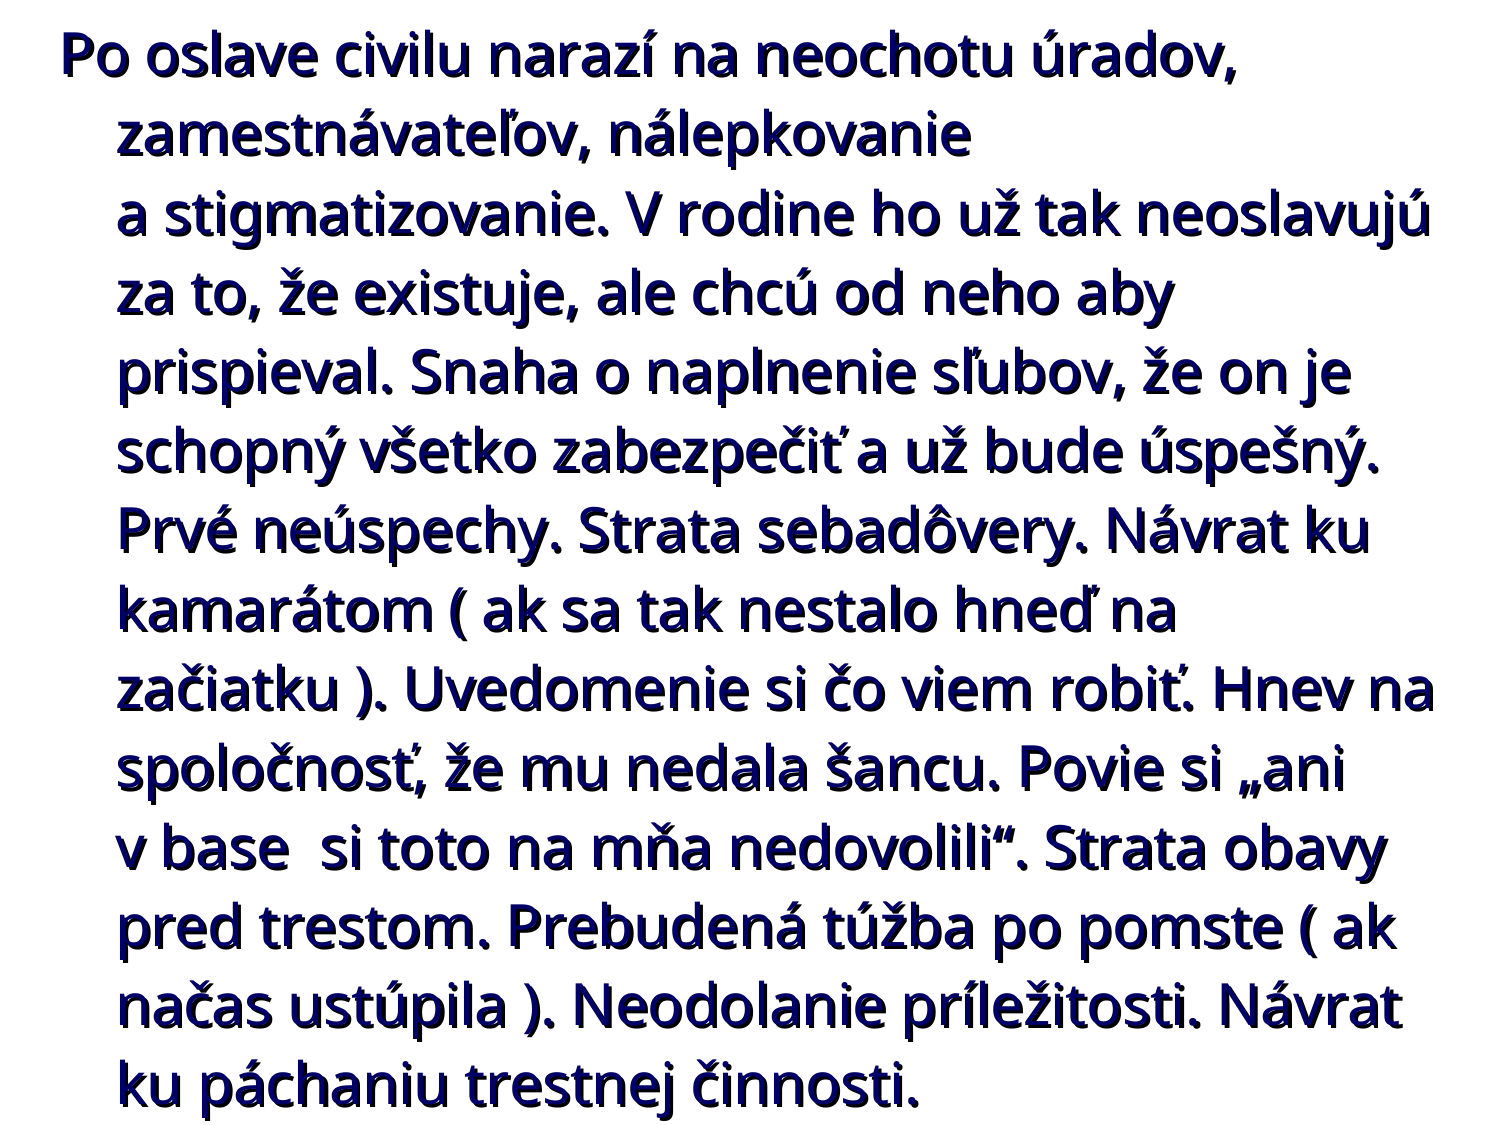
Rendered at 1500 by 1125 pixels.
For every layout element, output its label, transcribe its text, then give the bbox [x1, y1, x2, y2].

subtitle Po oslave civilu narazí na neochotu úradov, zamestnávateľov, nálepkovanie a stigmatizovanie. V rodine ho už tak neoslavujú za to, že existuje, ale chcú od neho aby prispieval. Snaha o naplnenie sľubov, že on je schopný všetko zabezpečiť a už bude úspešný. Prvé neúspechy. Strata sebadôvery. Návrat ku kamarátom ( ak sa tak nestalo hneď na začiatku ). Uvedomenie si čo viem robiť. Hnev na spoločnosť, že mu nedala šancu. Povie si „ani v base si toto na mňa nedovolili“. Strata obavy pred trestom. Prebudená túžba po pomste ( ak načas ustúpila ). Neodolanie príležitosti. Návrat ku páchaniu trestnej činnosti. [59, 59, 1447, 1076]
